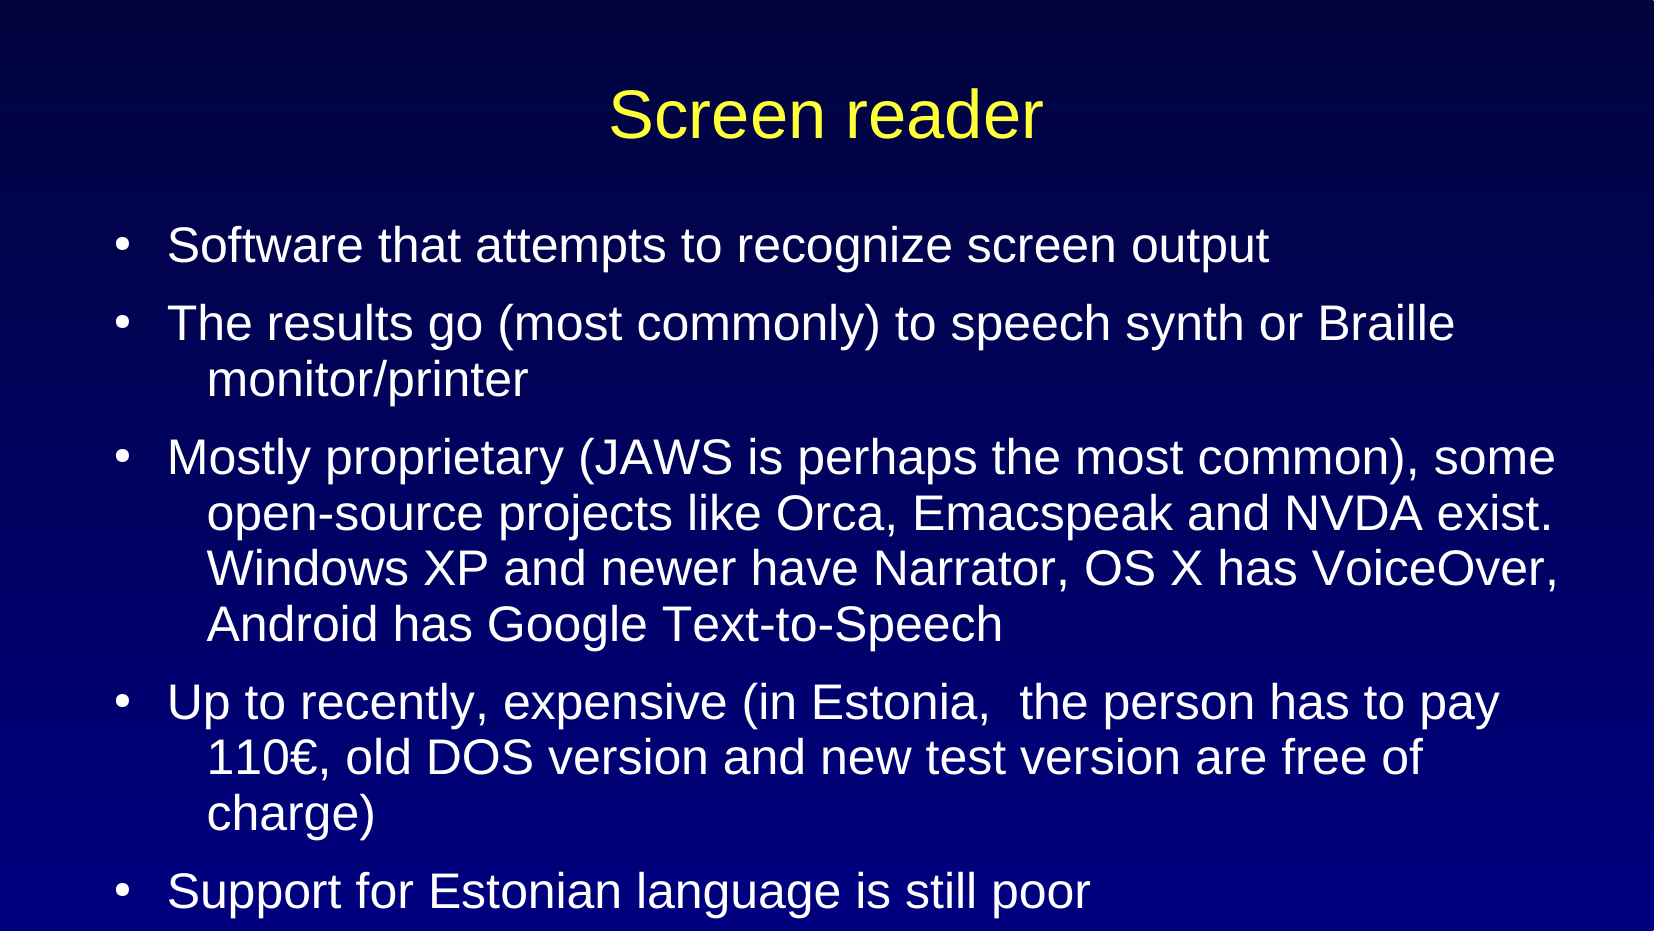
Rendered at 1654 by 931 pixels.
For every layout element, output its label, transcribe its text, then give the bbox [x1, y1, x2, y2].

list Software that attempts to recognize screen output The results go (most commonly) to speech synth or Braille monitor/printer Mostly proprietary (JAWS is perhaps the most common), some open-source projects like Orca, Emacspeak and NVDA exist. Windows XP and newer have Narrator, OS X has VoiceOver, Android has Google Text-to-Speech Up to recently, expensive (in Estonia, the person has to pay 110€, old DOS version and new test version are free of charge) Support for Estonian language is still poor [82, 217, 1571, 920]
title Screen reader [82, 37, 1571, 193]
